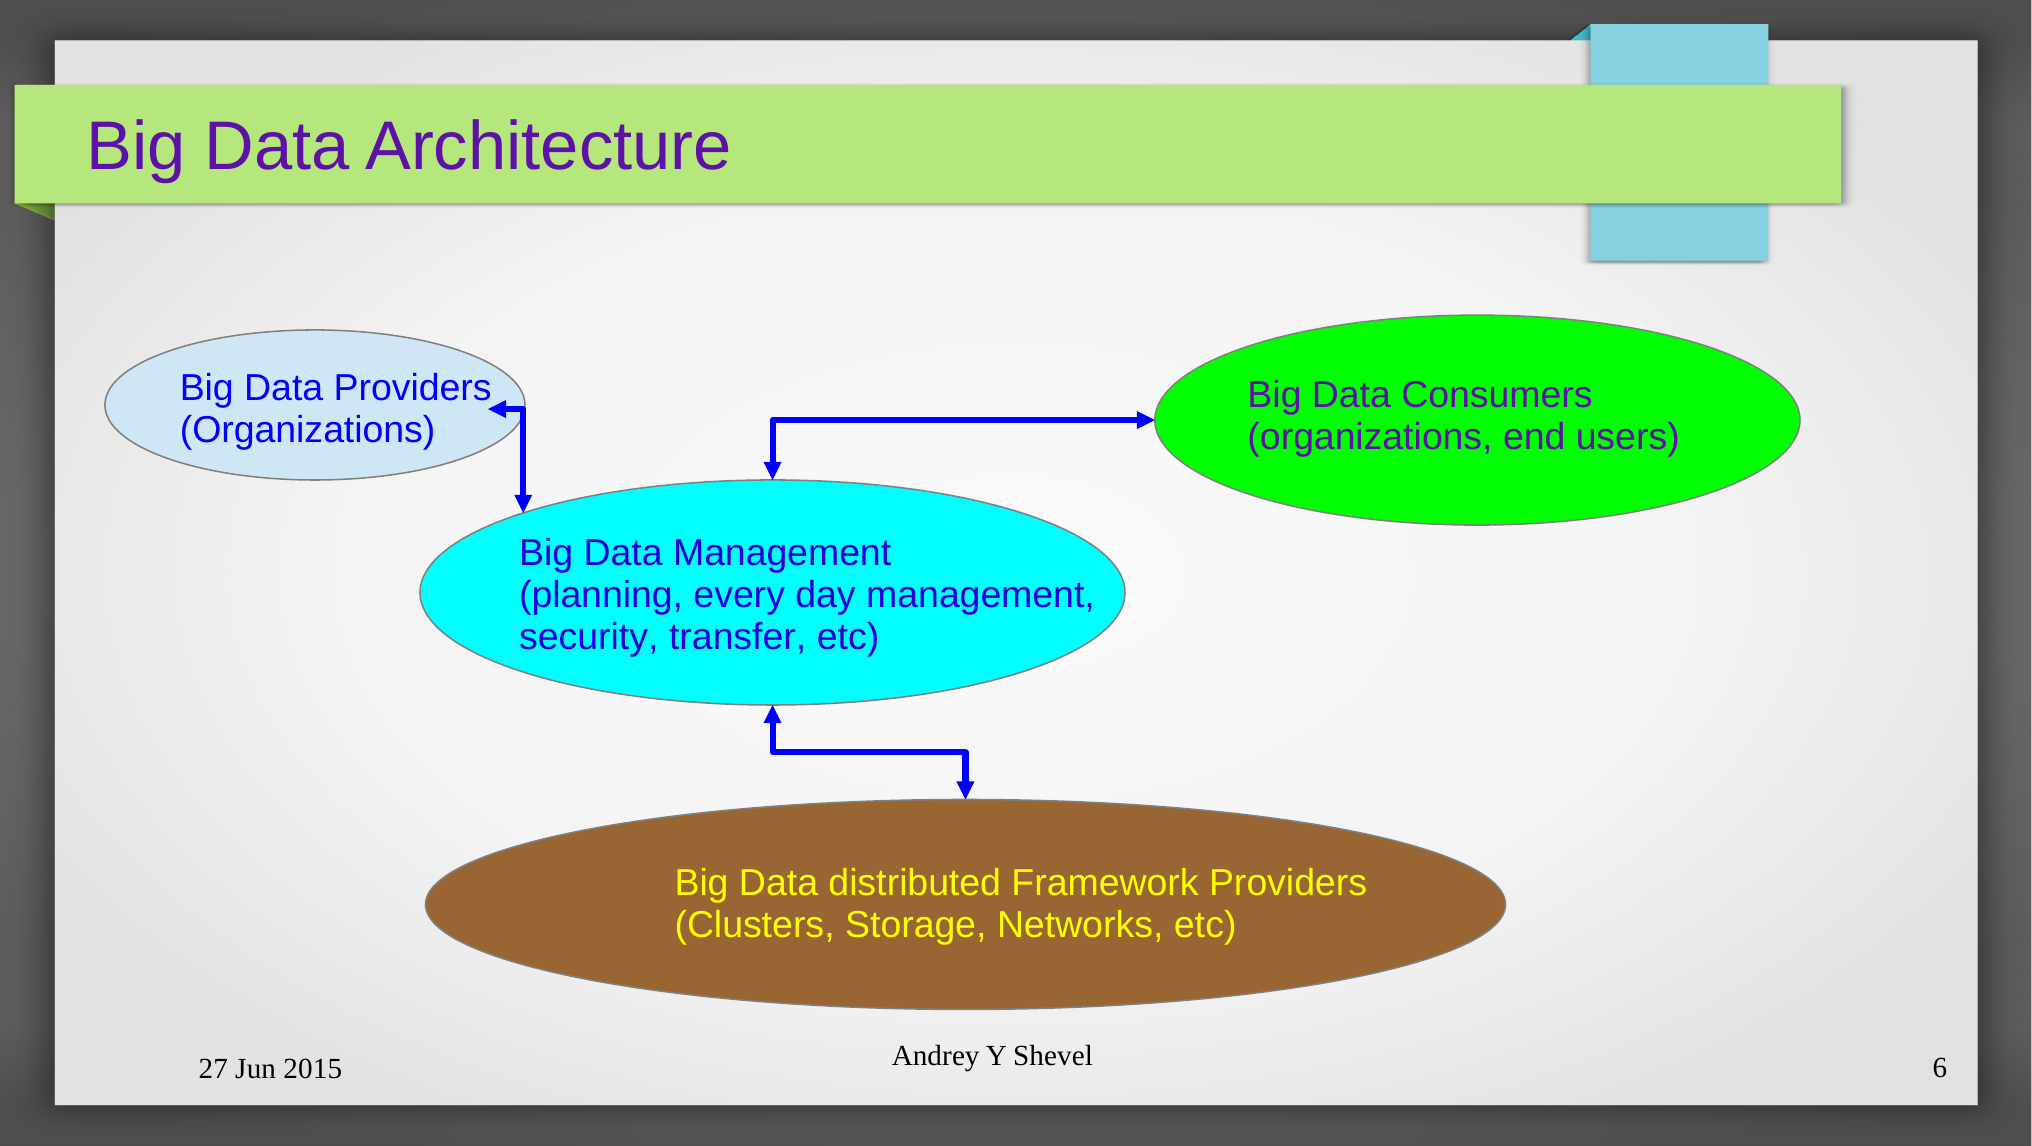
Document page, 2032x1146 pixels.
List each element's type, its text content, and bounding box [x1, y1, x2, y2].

text_box Big Data Management (planning, every day management, security, transfer, etc) [504, 524, 1111, 666]
text_box Big Data distributed Framework Providers (Clusters, Storage, Networks, etc) [659, 854, 1364, 954]
text_box [1154, 315, 1801, 526]
text_box [425, 799, 1506, 1010]
text_box [489, 362, 526, 408]
text_box [169, 459, 461, 481]
text_box [505, 666, 1040, 705]
picture [0, 0, 2032, 1146]
text_box [104, 329, 481, 458]
text_box [1111, 561, 1126, 624]
text_box [420, 479, 1053, 666]
title Big Data Architecture [86, 69, 1507, 223]
text_box Big Data Providers (Organizations) [165, 359, 489, 459]
text_box Big Data Consumers (organizations, end users) [1232, 366, 1696, 466]
text_box [489, 411, 520, 447]
